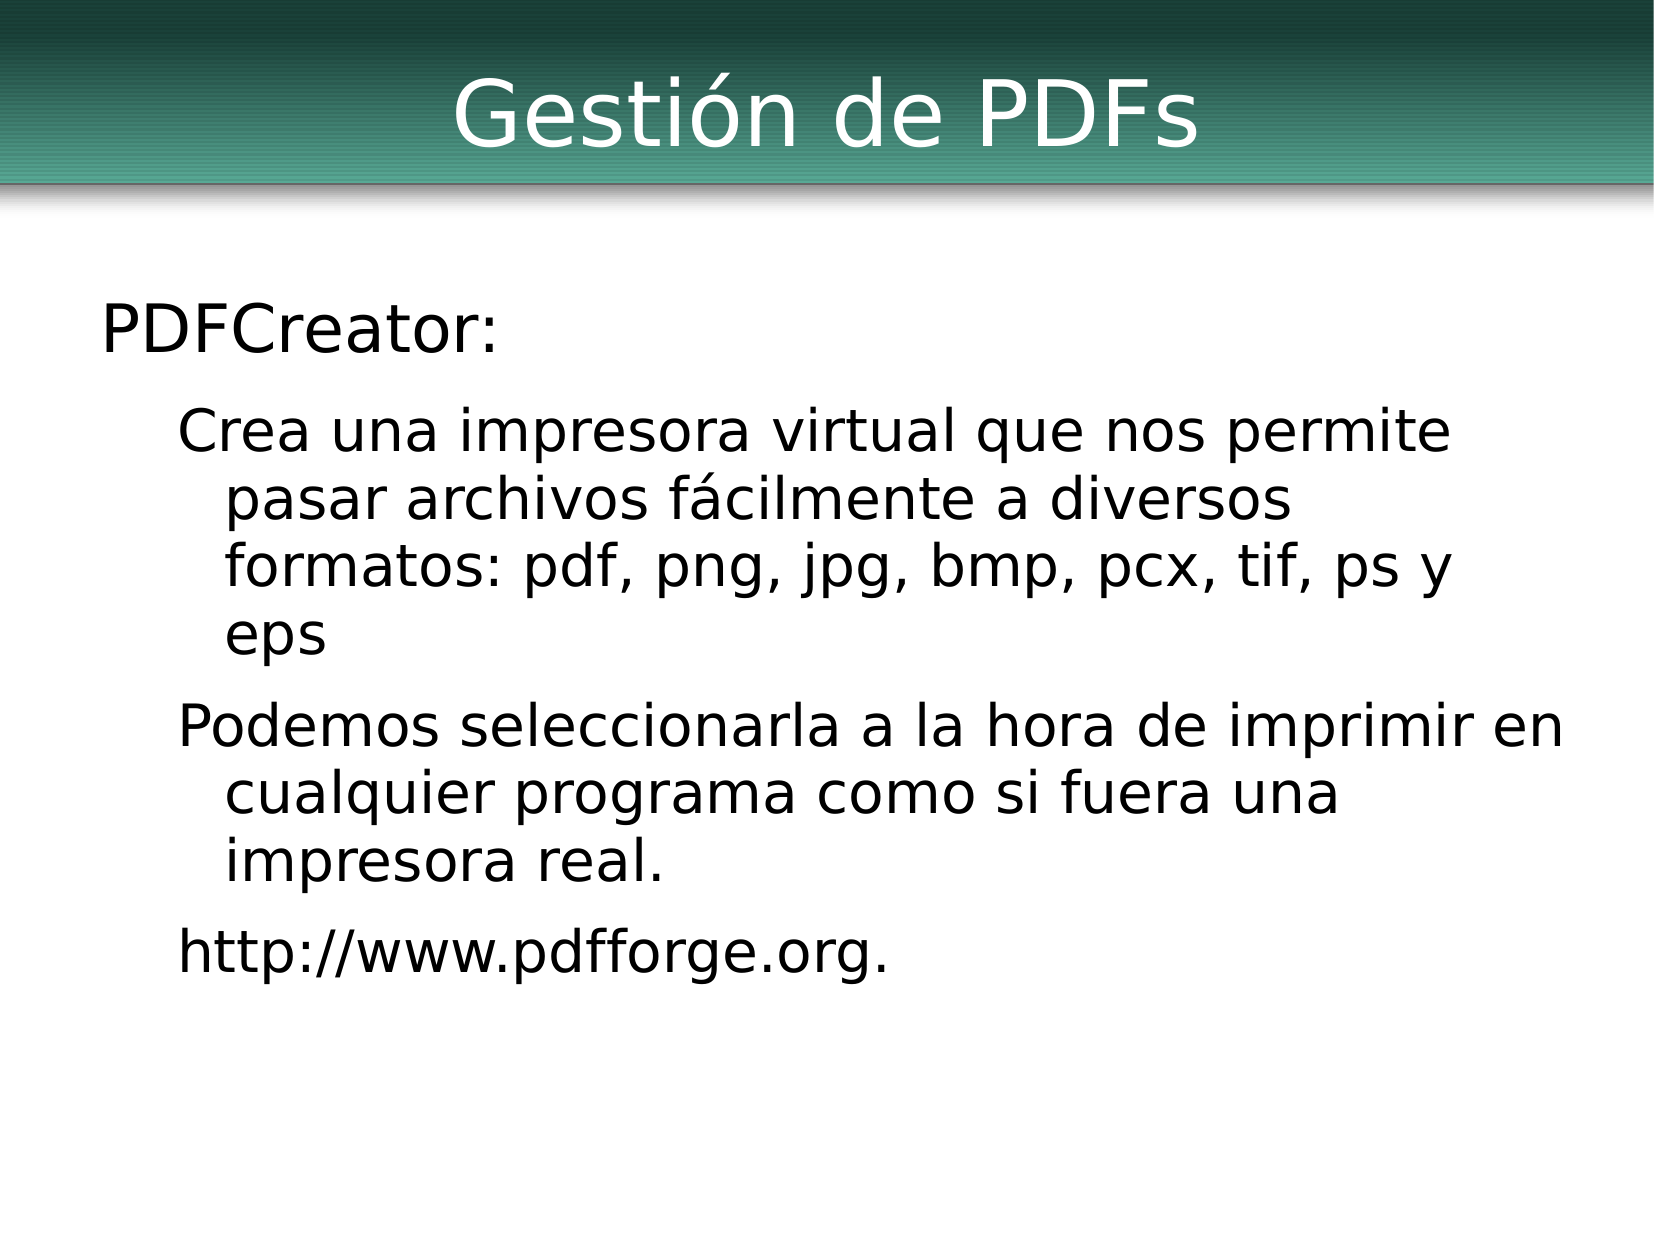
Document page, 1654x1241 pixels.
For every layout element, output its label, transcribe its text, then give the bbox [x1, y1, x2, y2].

picture [0, 0, 1654, 225]
list PDFCreator: Crea una impresora virtual que nos permite pasar archivos fácilmente a diversos formatos: pdf, png, jpg, bmp, pcx, tif, ps y eps Podemos seleccionarla a la hora de imprimir en cualquier programa como si fuera una impresora real. http://www.pdfforge.org. [82, 290, 1571, 1094]
title Gestión de PDFs [82, 11, 1571, 219]
